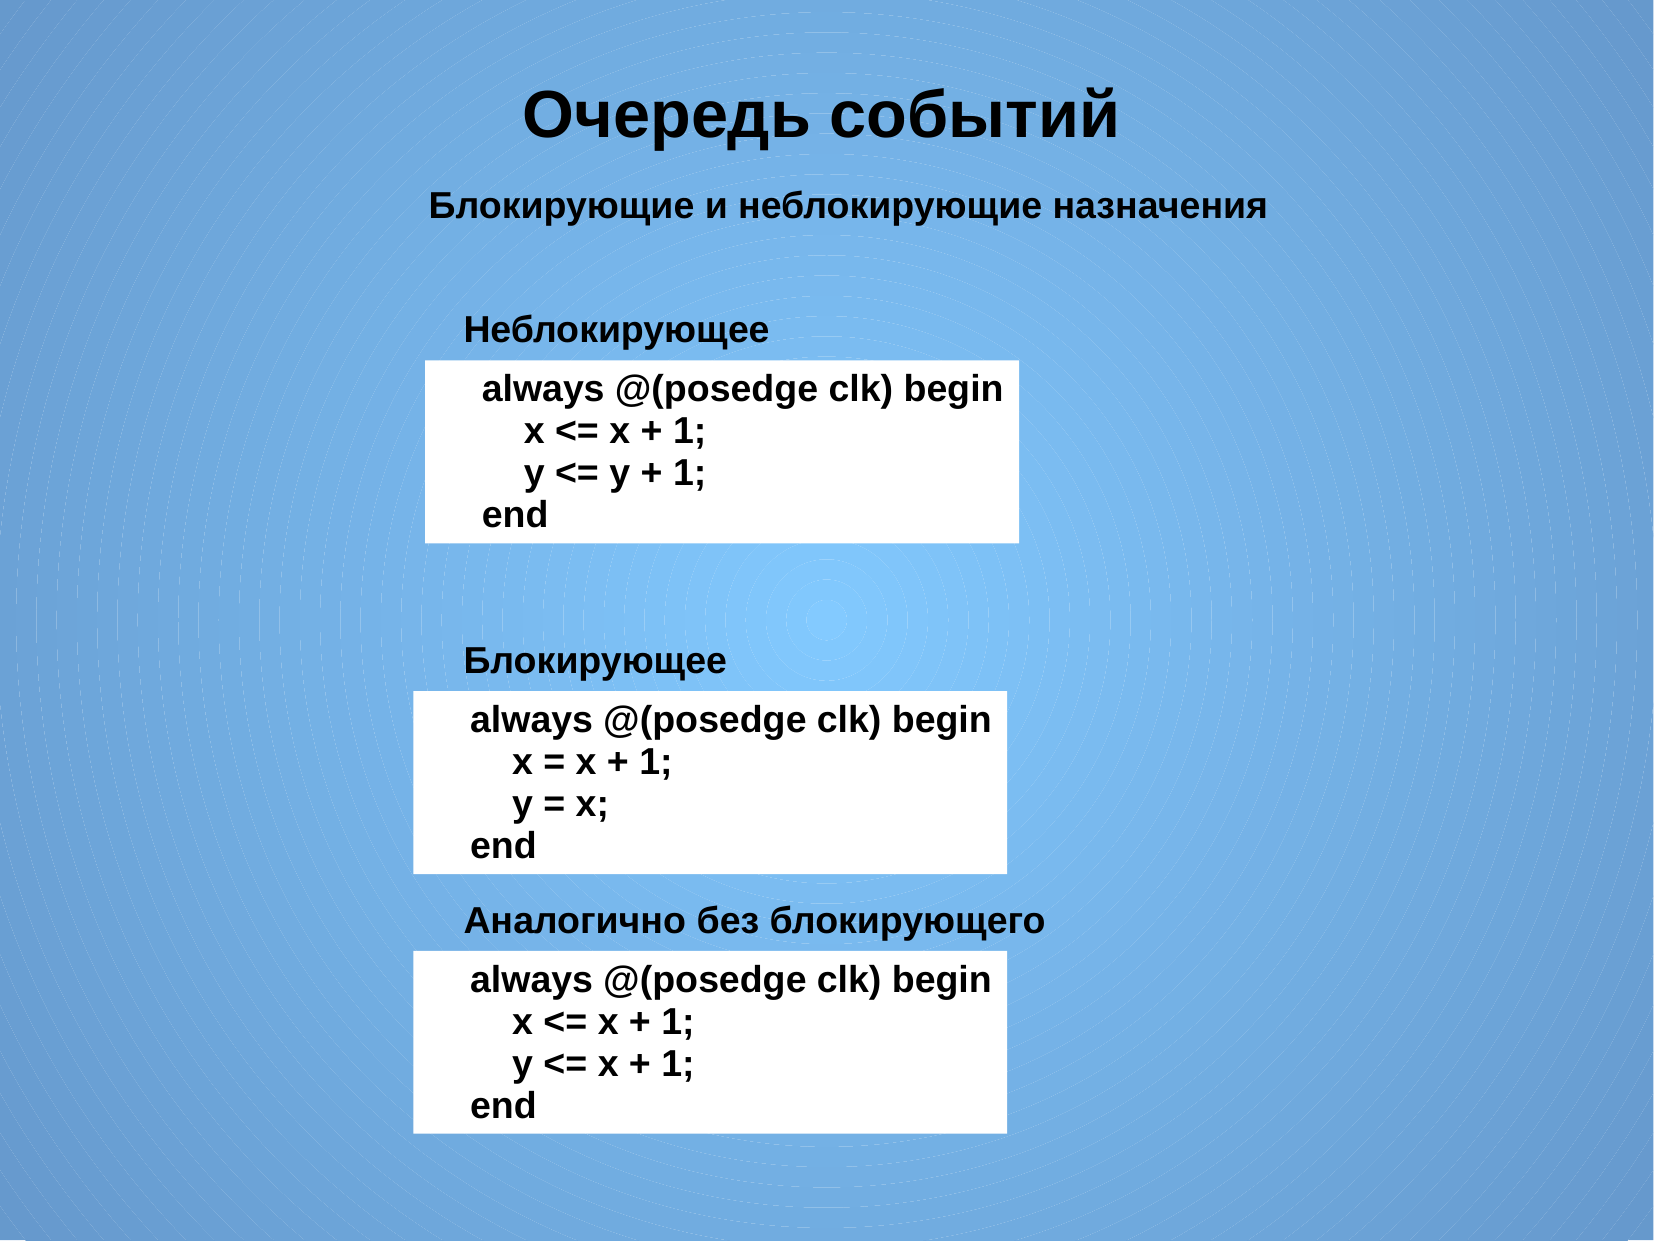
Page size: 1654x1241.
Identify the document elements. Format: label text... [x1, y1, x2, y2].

text_box Очередь событий [507, 69, 1146, 177]
text_box Неблокирующее [448, 301, 785, 358]
text_box always @(posedge clk) begin x = x + 1; y = x; end [413, 691, 1008, 875]
text_box Блокирующее [448, 631, 742, 689]
text_box Блокирующие и неблокирующие назначения [413, 177, 1284, 234]
text_box always @(posedge clk) begin x <= x + 1; y <= y + 1; end [425, 360, 1020, 544]
text_box always @(posedge clk) begin x <= x + 1; y <= x + 1; end [413, 950, 1008, 1134]
text_box Аналогично без блокирующего [448, 891, 1061, 949]
